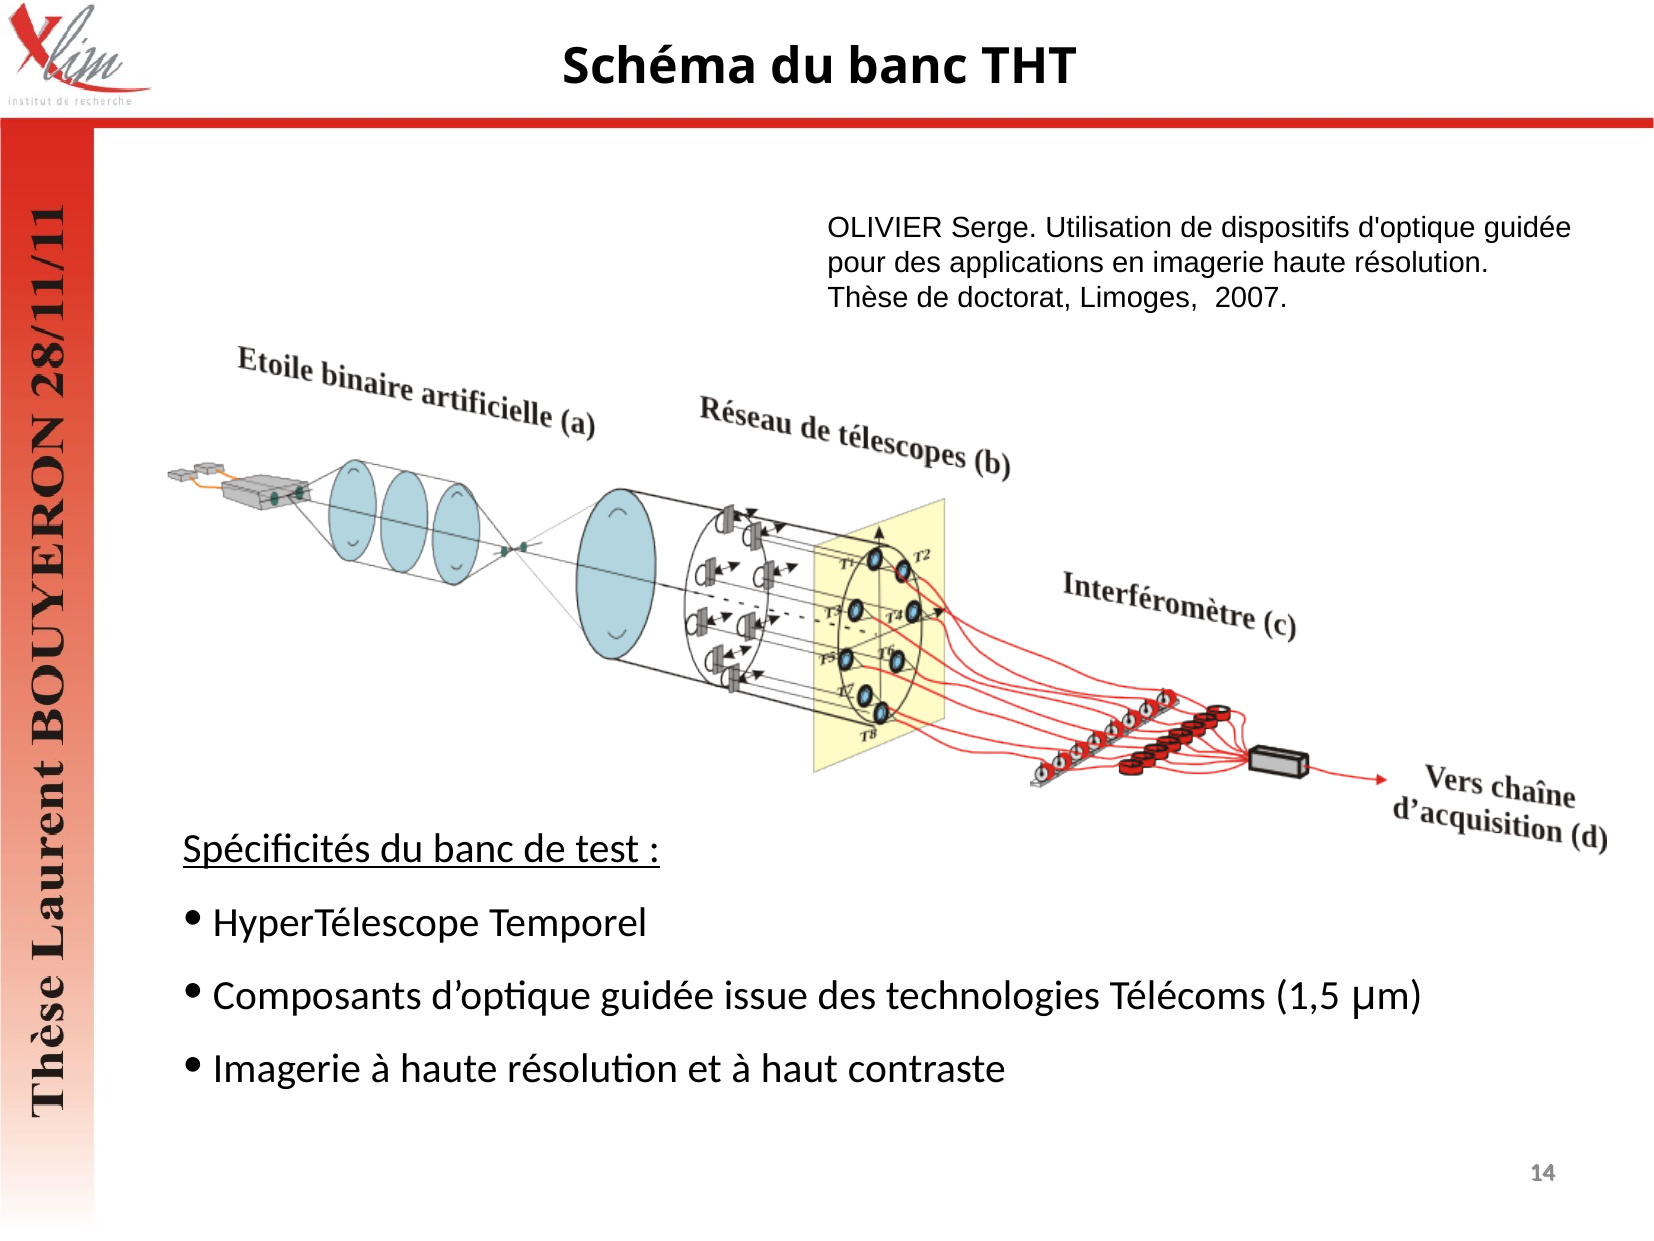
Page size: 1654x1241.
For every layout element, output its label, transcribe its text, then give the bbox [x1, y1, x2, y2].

picture [0, 0, 1654, 1241]
text_box Schéma du banc THT [410, 25, 1231, 102]
text_box Spécificités du banc de test : HyperTélescope Temporel Composants d’optique guidée issue des technologies Télécoms (1,5 μm) Imagerie à haute résolution et à haut contraste [167, 813, 1630, 1099]
text_box <numéro> [1185, 1129, 1571, 1213]
text_box OLIVIER Serge. Utilisation de dispositifs d'optique guidée pour des applications en imagerie haute résolution. Thèse de doctorat, Limoges, 2007. [812, 200, 1628, 319]
